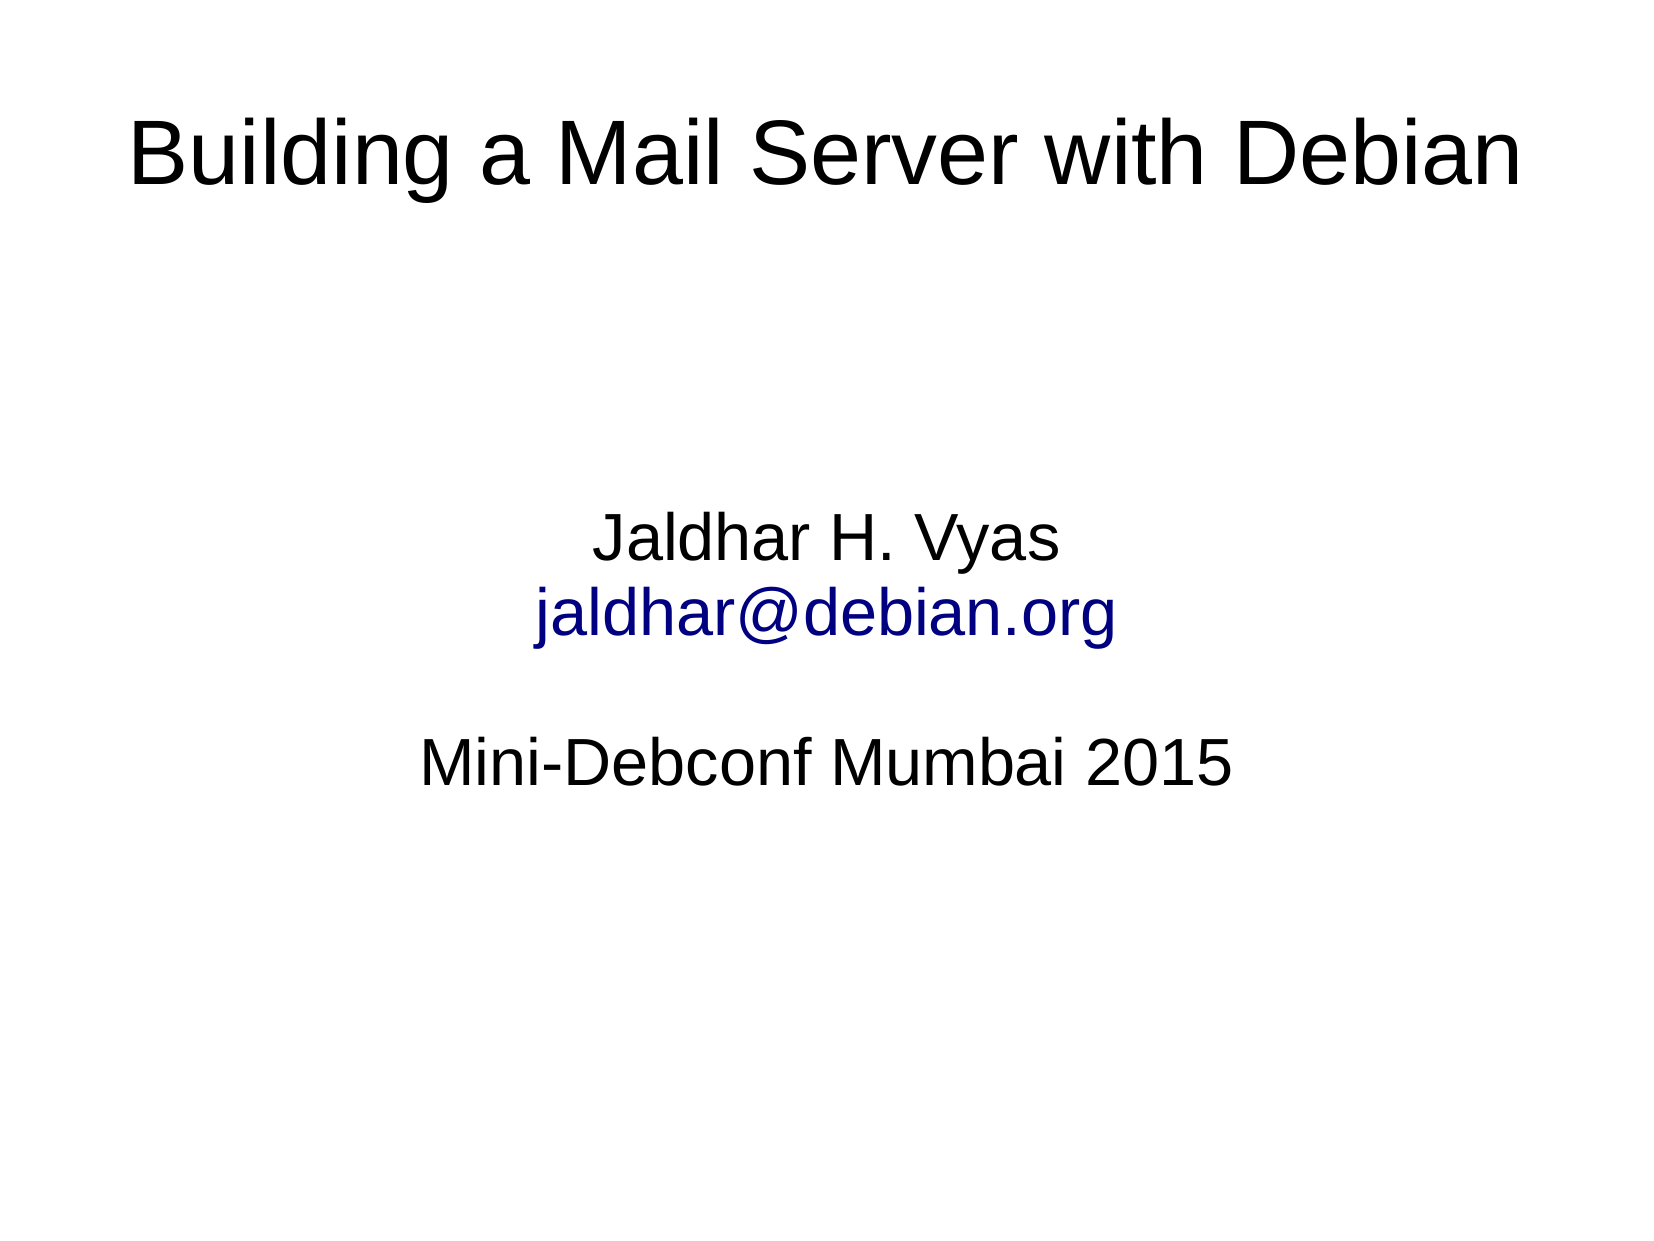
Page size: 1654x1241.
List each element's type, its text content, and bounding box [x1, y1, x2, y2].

subtitle Jaldhar H. Vyas jaldhar@debian.org Mini-Debconf Mumbai 2015 [82, 290, 1571, 1010]
title Building a Mail Server with Debian [82, 49, 1571, 257]
